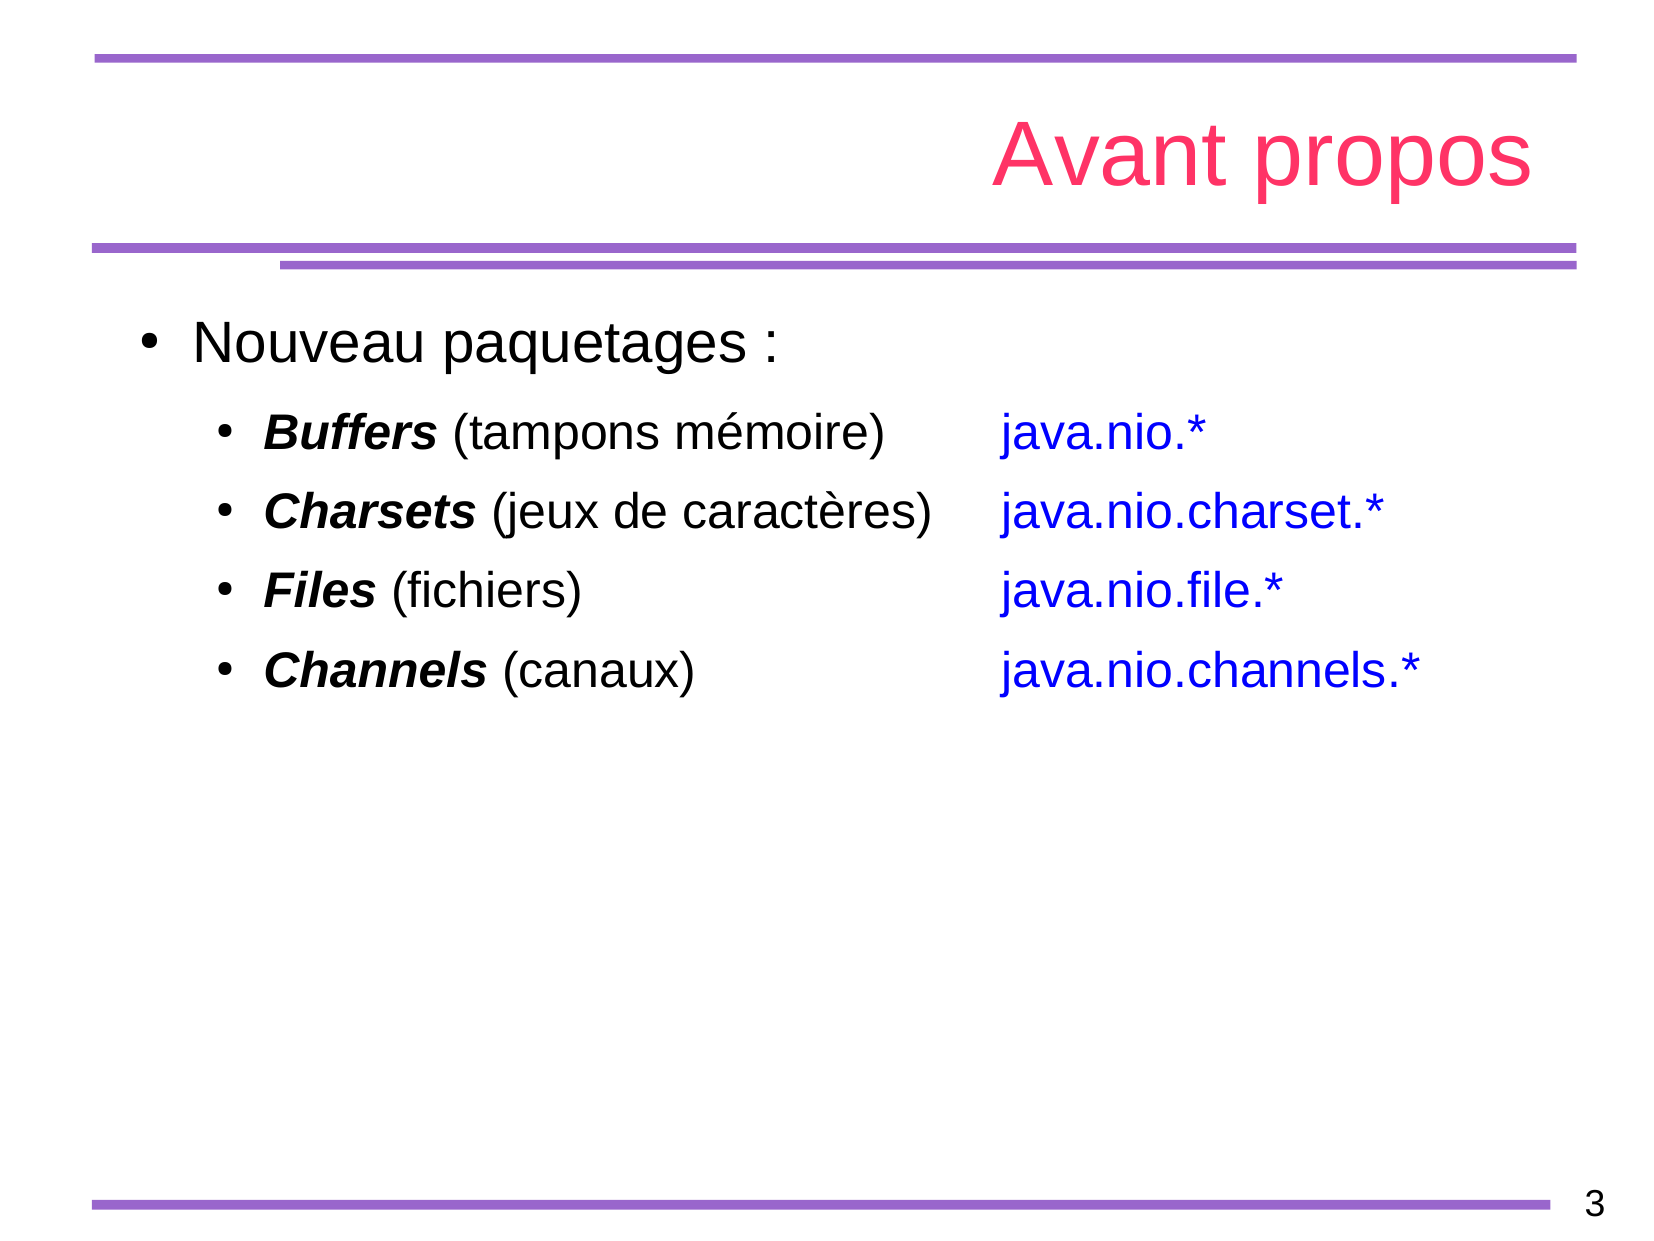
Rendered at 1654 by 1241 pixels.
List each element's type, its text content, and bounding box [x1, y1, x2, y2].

title Avant propos [121, 49, 1534, 257]
list Nouveau paquetages : Buffers (tampons mémoire) java.nio.* Charsets (jeux de caractères) java.nio.charset.* Files (fichiers) java.nio.file.* Channels (canaux) java.nio.channels.* [121, 309, 1534, 1162]
